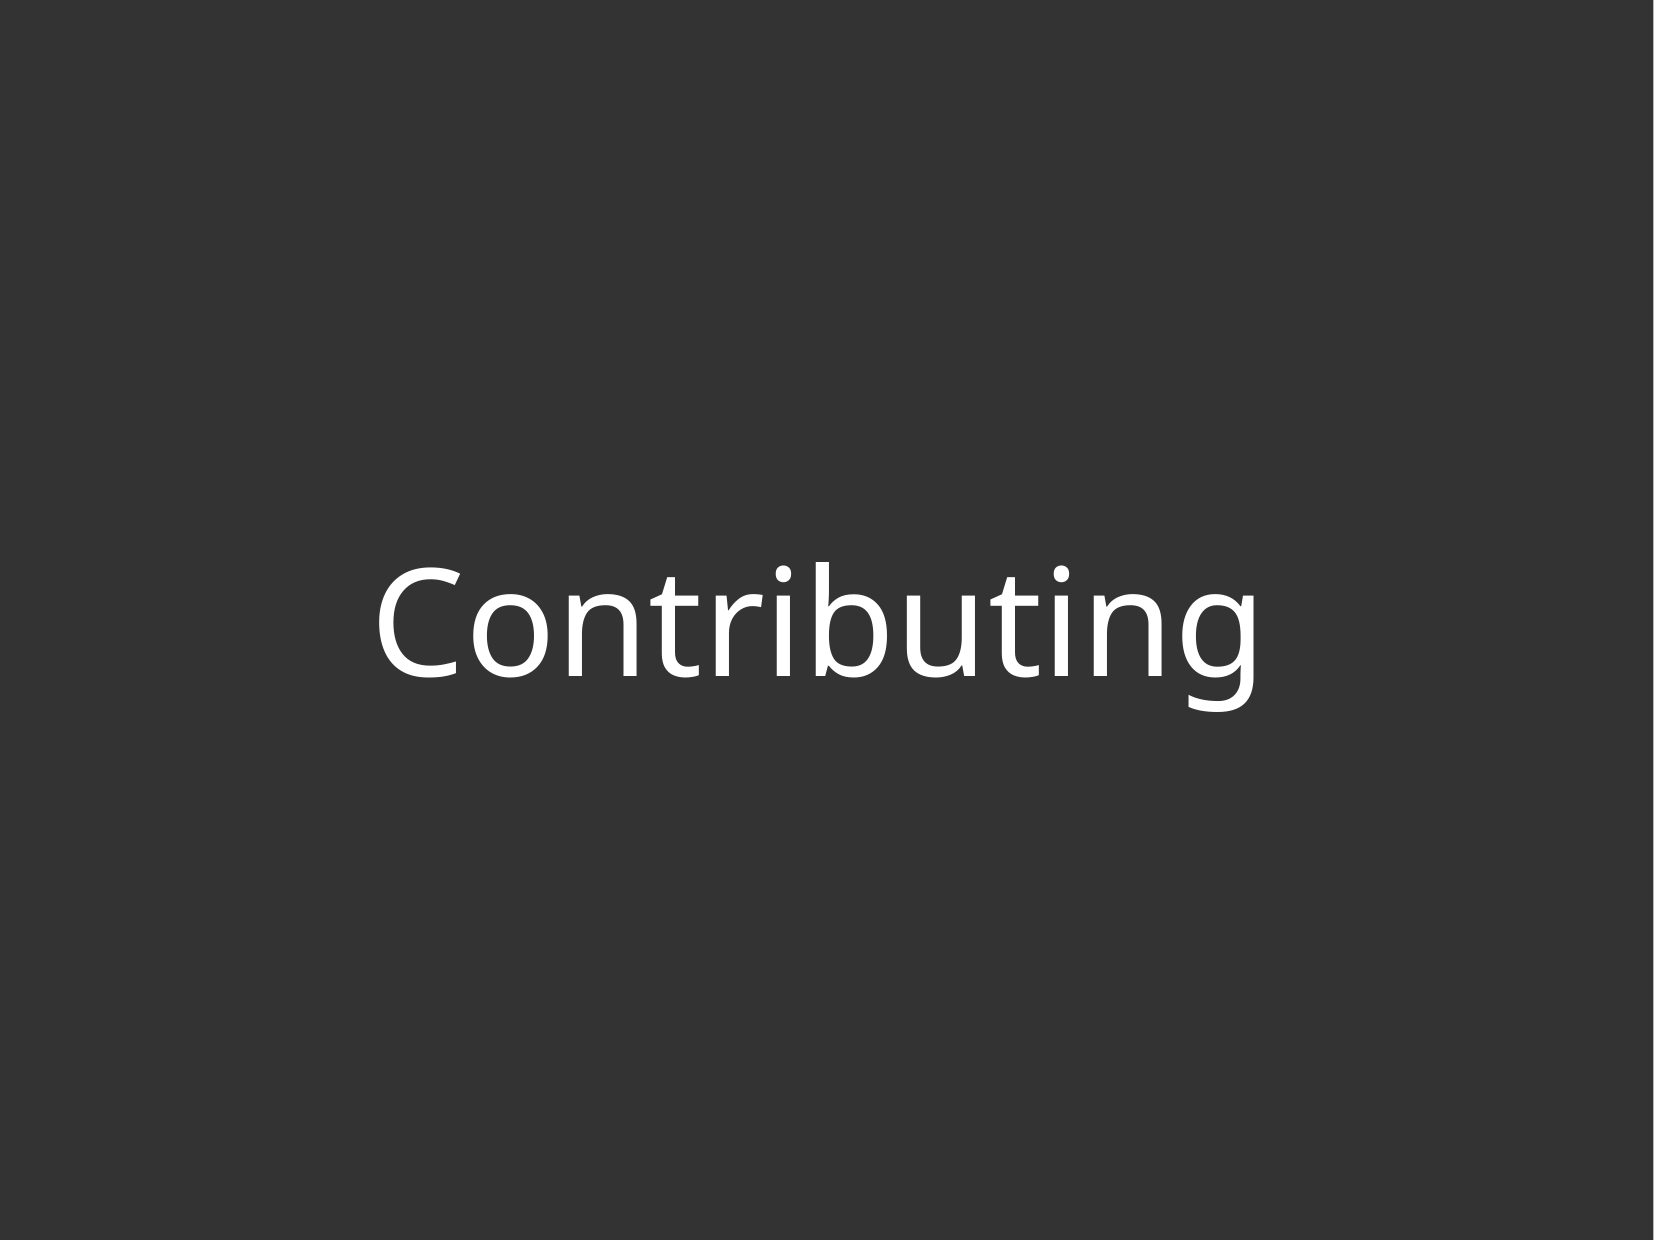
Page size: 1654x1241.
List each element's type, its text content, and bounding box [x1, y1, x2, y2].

title Contributing [74, 524, 1564, 713]
